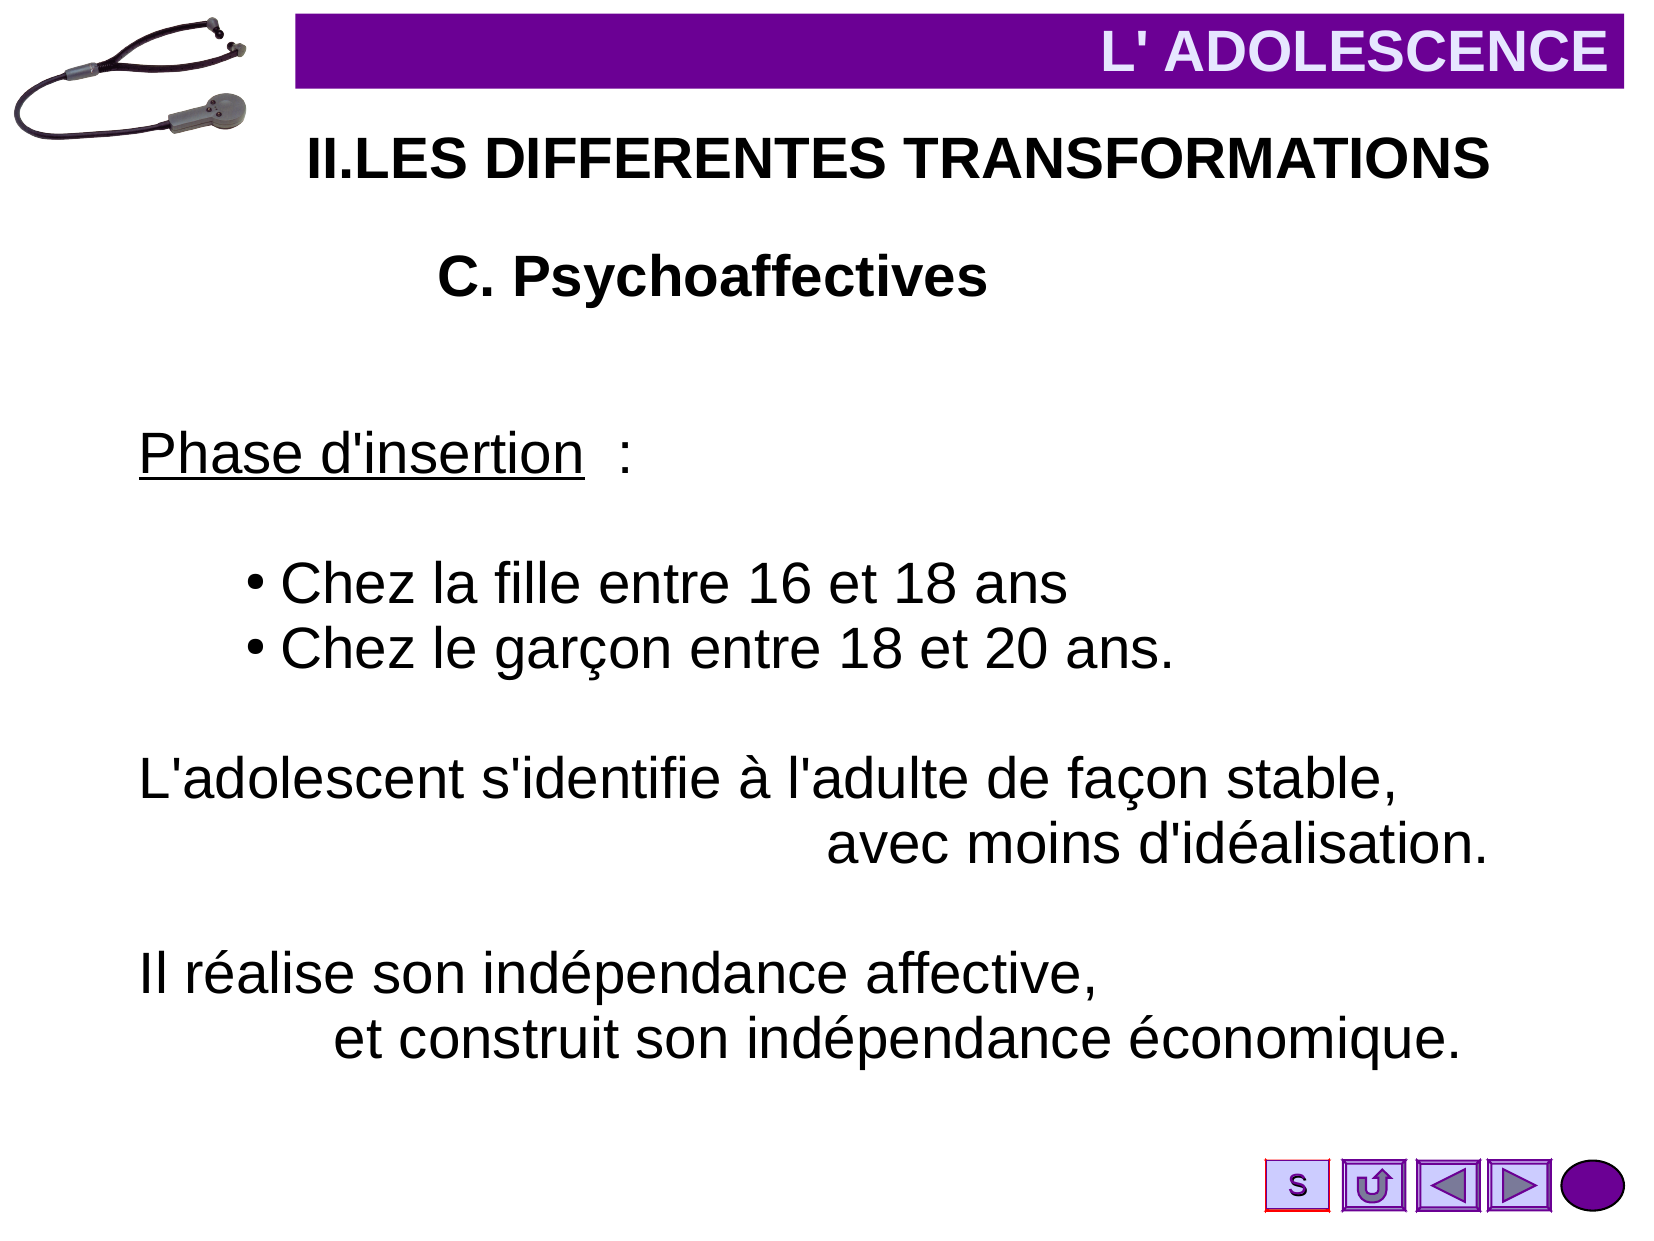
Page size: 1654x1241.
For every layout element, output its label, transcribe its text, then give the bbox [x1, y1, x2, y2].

text_box [1561, 1160, 1625, 1211]
text_box II.LES DIFFERENTES TRANSFORMATIONS [291, 118, 1506, 200]
text_box C. Psychoaffectives [422, 236, 1005, 317]
picture [8, 8, 260, 153]
text_box L' ADOLESCENCE [295, 13, 1625, 89]
text_box Phase d'insertion : Chez la fille entre 16 et 18 ans Chez le garçon entre 18 et 20 ans. L'adolescent s'identifie à l'adulte de façon stable, avec moins d'idéalisation. Il réalise son indépendance affective, et construit son indépendance économique. [124, 413, 1506, 1077]
